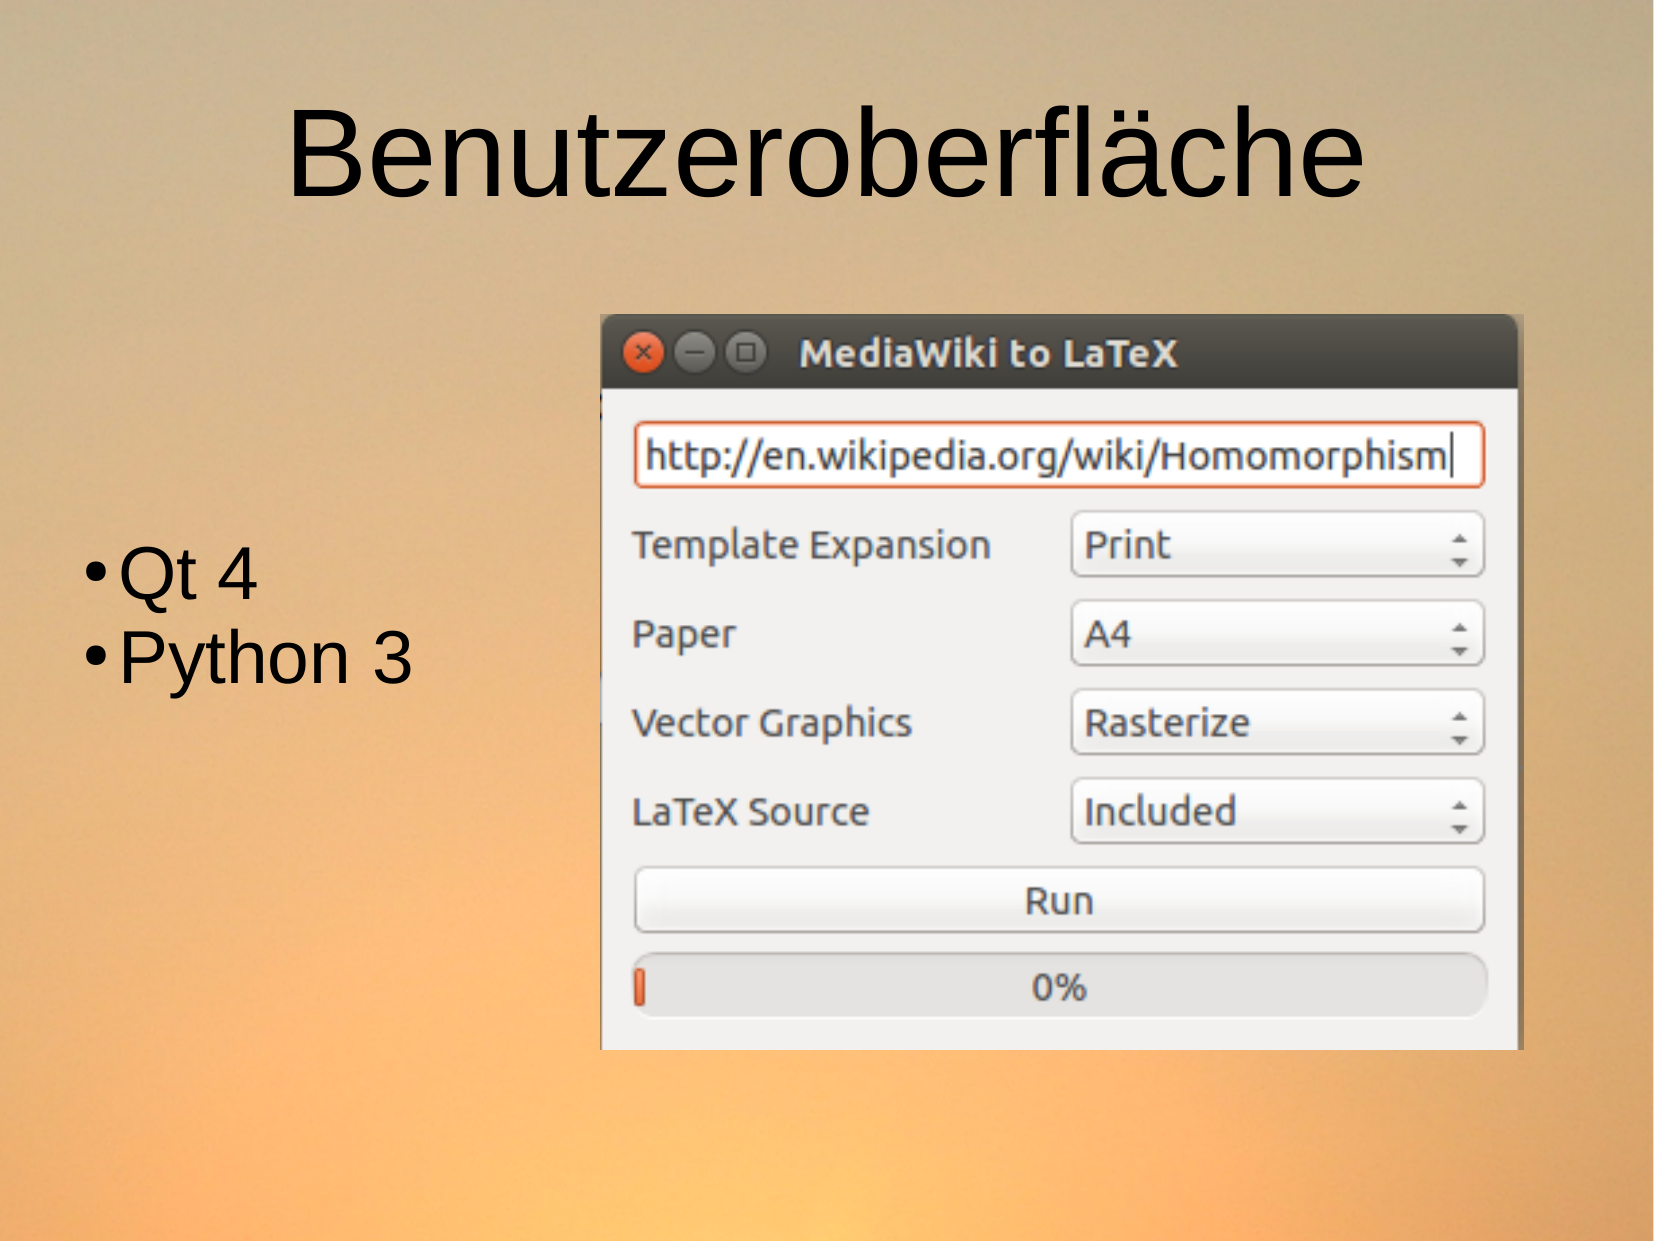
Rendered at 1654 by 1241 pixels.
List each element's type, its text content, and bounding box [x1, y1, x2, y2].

subtitle [82, 290, 1571, 1010]
picture [0, 0, 1654, 1241]
title Benutzeroberfläche [82, 49, 1571, 257]
text_box Qt 4 Python 3 [82, 500, 496, 796]
